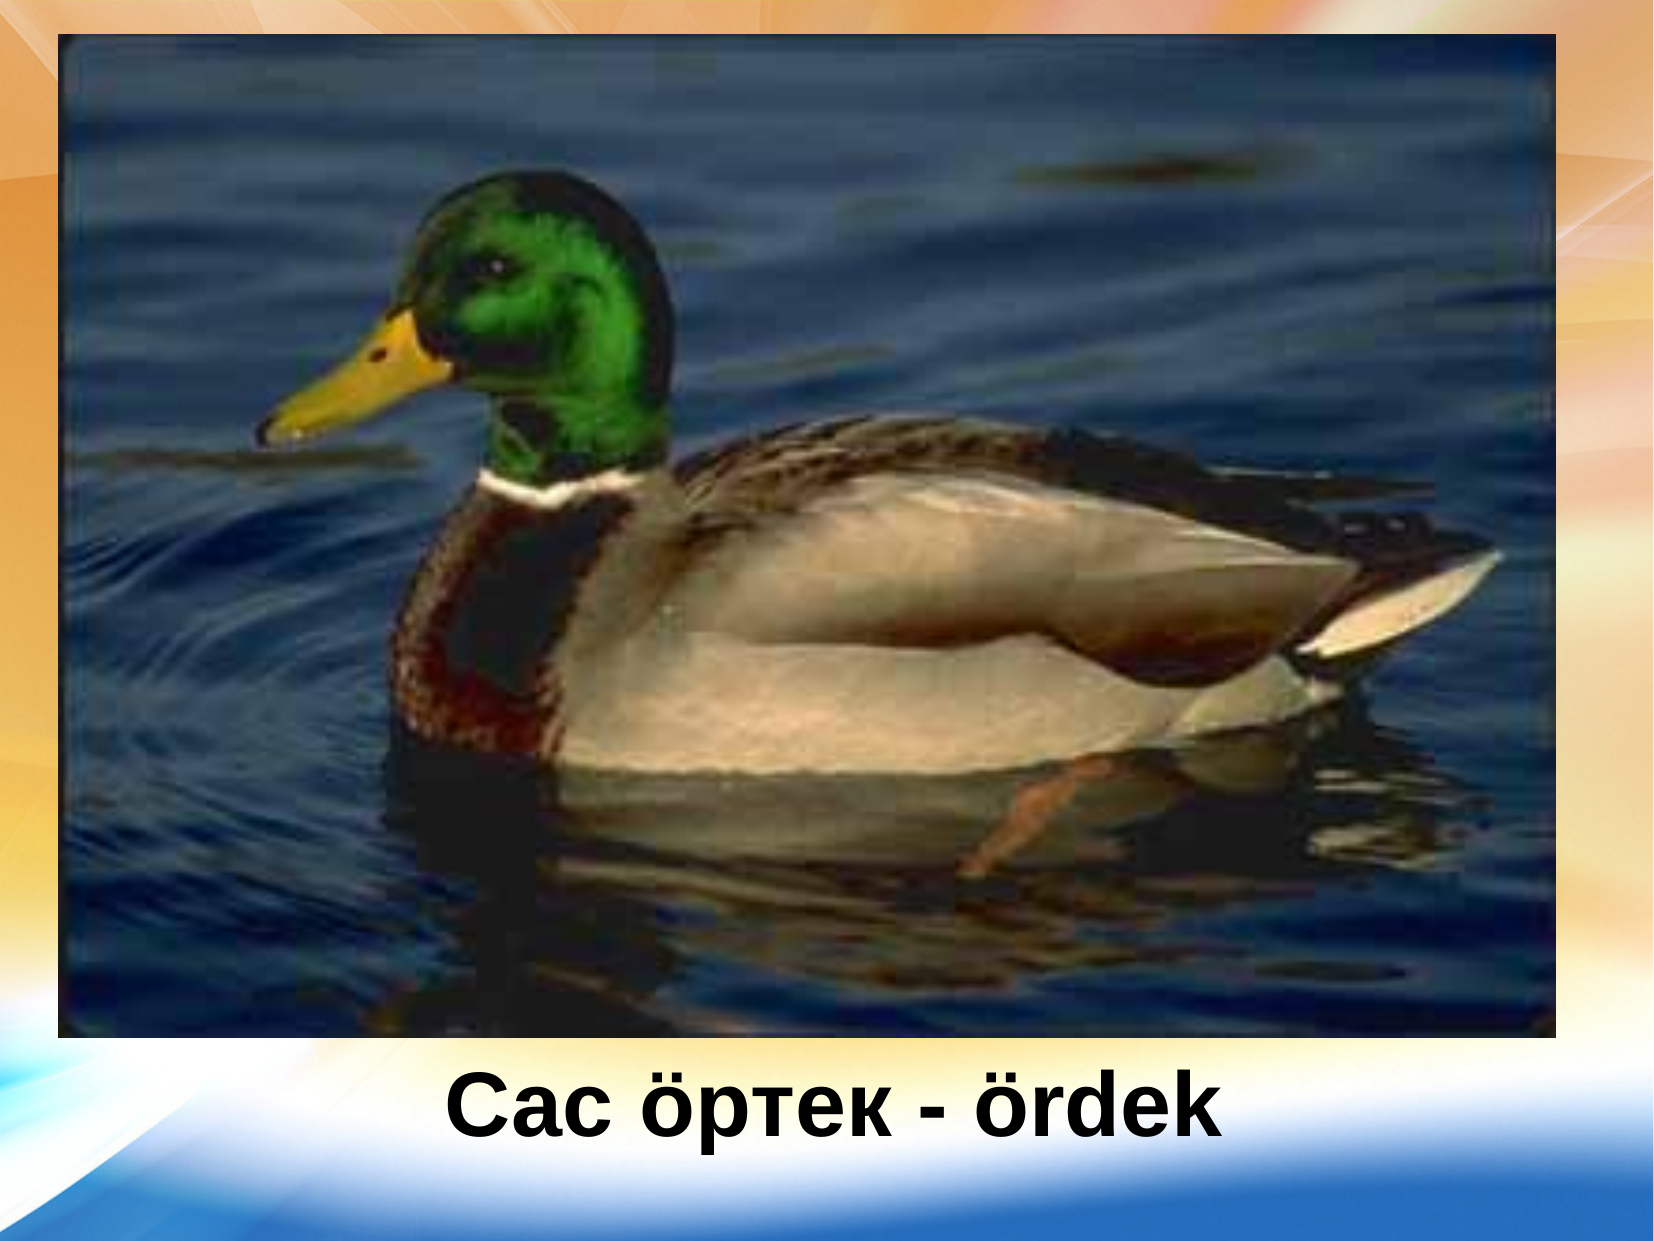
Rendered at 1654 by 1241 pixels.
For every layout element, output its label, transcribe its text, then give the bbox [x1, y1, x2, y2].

picture [0, 0, 1654, 1241]
list Сас öртек - ördek [344, 1038, 1324, 1161]
